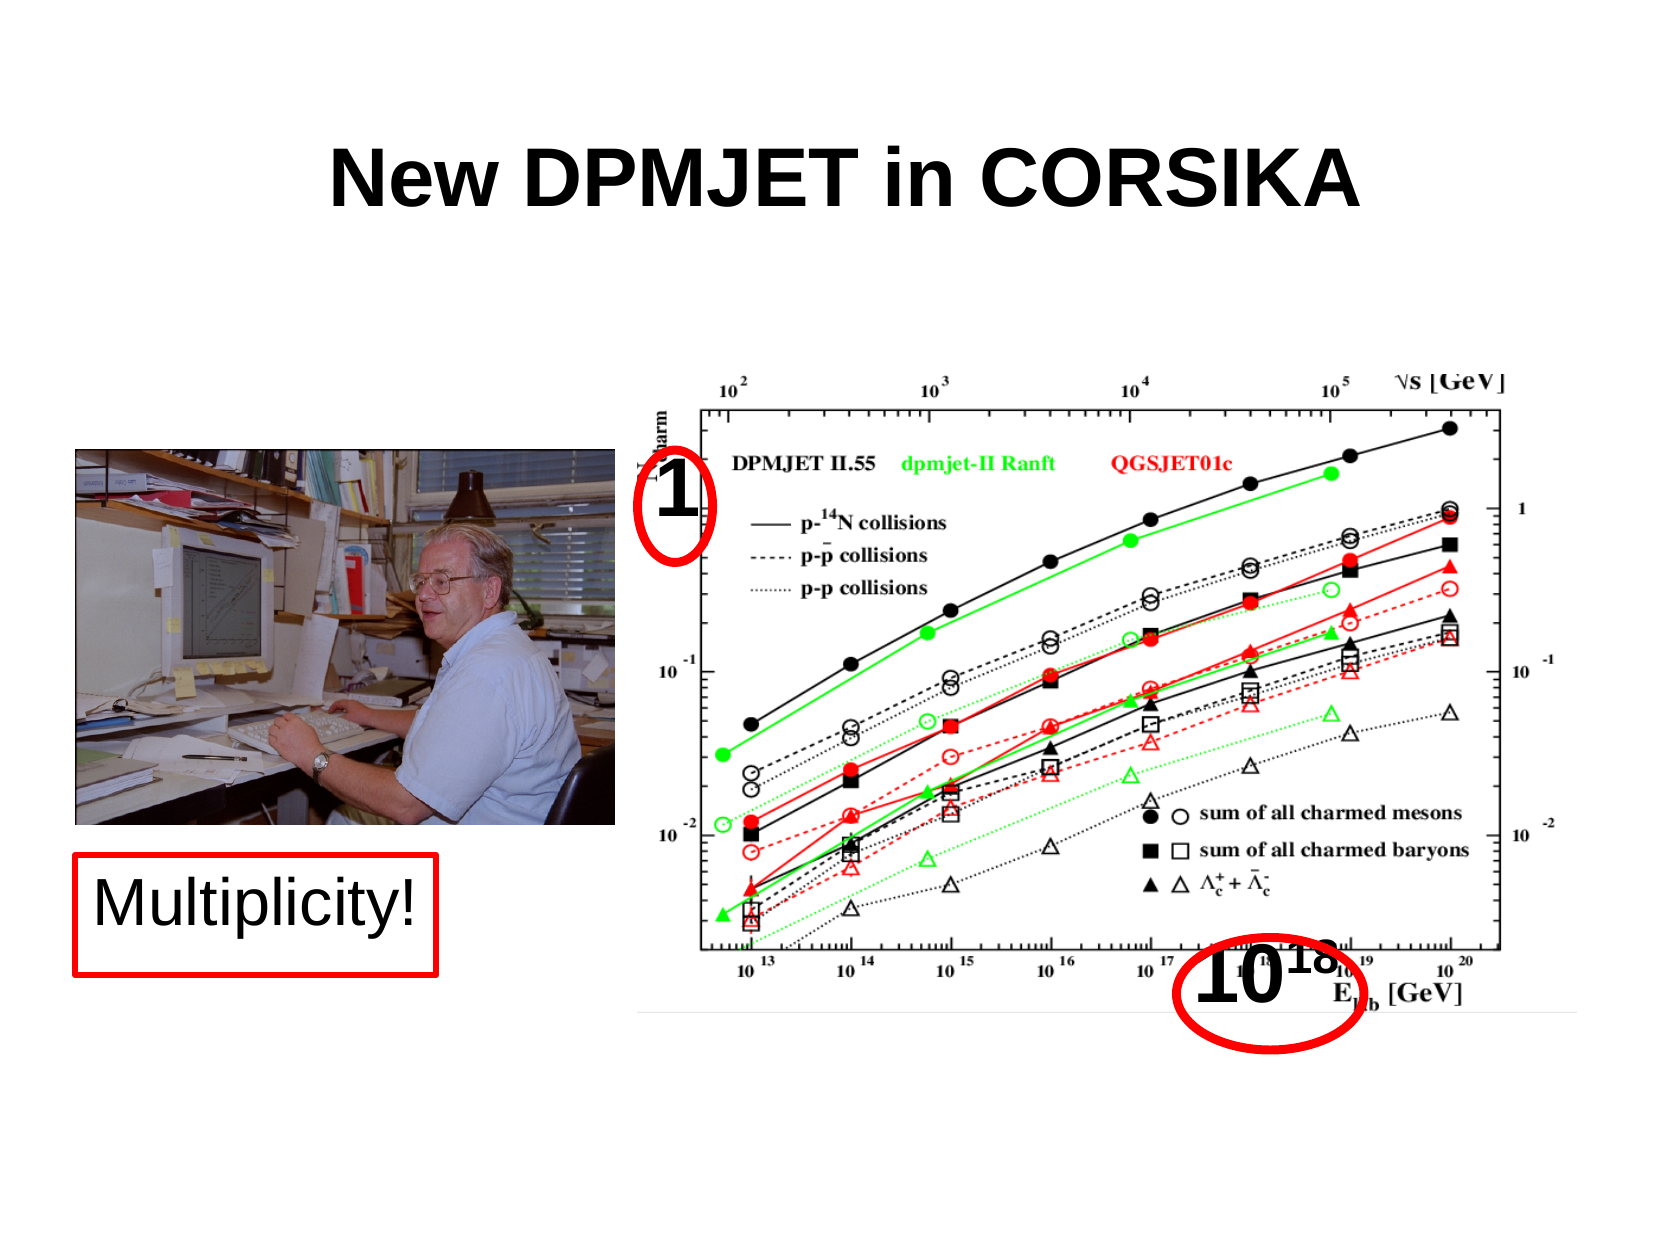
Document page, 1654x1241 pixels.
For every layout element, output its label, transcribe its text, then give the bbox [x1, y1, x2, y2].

text_box 1018 [1181, 942, 1351, 1045]
picture [75, 449, 615, 826]
text_box 1018 [1178, 1017, 1351, 1061]
text_box 1 [639, 526, 716, 575]
text_box 1 [639, 434, 716, 487]
text_box Multiplicity! [75, 855, 437, 976]
text_box 1 [643, 455, 708, 557]
picture [637, 374, 1577, 1013]
picture [1351, 974, 1359, 1013]
text_box 1018 [1178, 919, 1351, 971]
text_box New DPMJET in CORSIKA [313, 124, 1380, 265]
